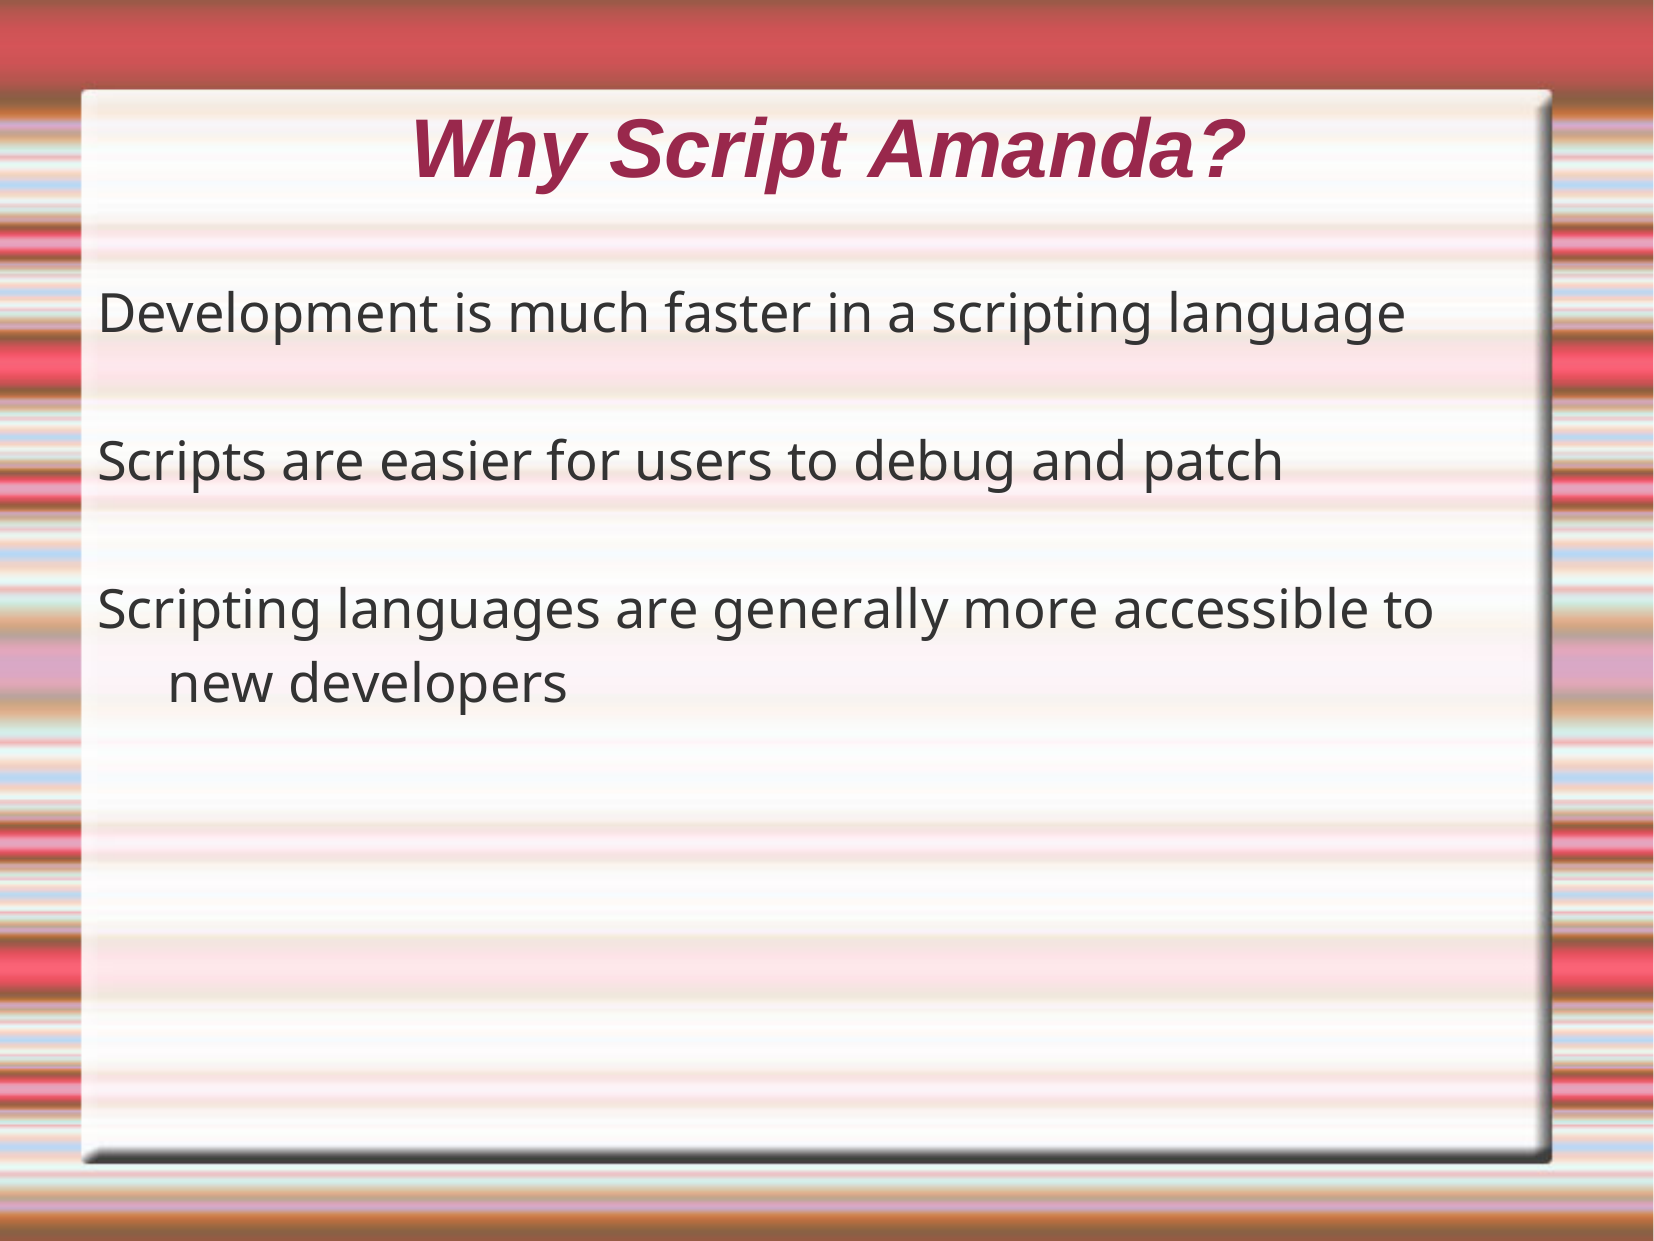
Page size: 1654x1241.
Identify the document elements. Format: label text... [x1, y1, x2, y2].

list Development is much faster in a scripting language Scripts are easier for users to debug and patch Scripting languages are generally more accessible to new developers [85, 274, 1532, 1079]
title Why Script Amanda? [84, 52, 1574, 245]
picture [0, 0, 1654, 1241]
